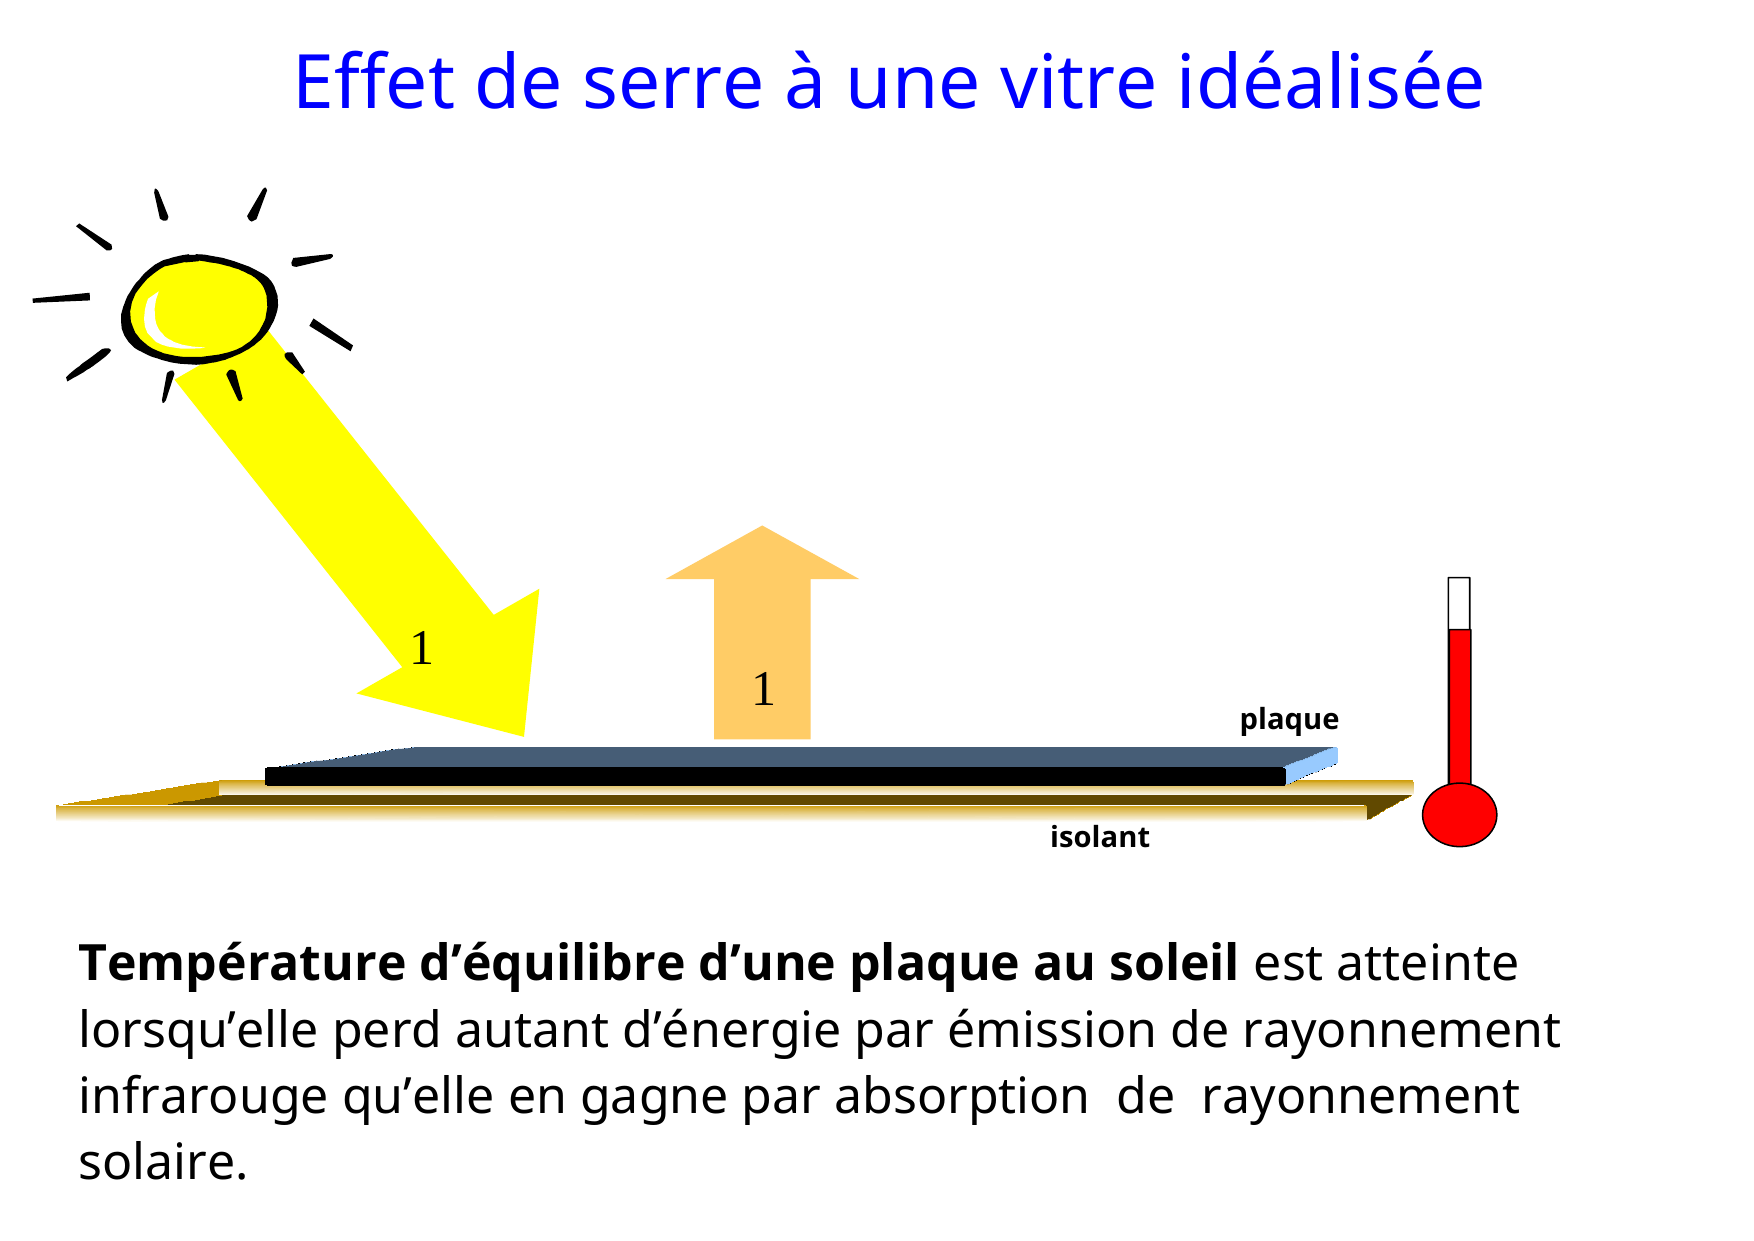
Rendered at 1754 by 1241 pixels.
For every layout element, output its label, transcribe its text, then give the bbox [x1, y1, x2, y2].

text_box [247, 187, 268, 222]
text_box Effet de serre à une vitre idéalisée [75, 28, 1704, 131]
text_box [1448, 577, 1471, 690]
text_box [66, 348, 112, 382]
text_box [121, 254, 540, 737]
text_box 1 [409, 575, 445, 645]
text_box [291, 254, 333, 267]
text_box isolant [1035, 808, 1288, 884]
picture [44, 737, 1429, 832]
text_box [309, 318, 354, 352]
text_box 1 [751, 616, 787, 687]
text_box [76, 223, 113, 251]
text_box Température d’équilibre d’une plaque au soleil est atteinte lorsqu’elle perd autant d’énergie par émission de rayonnement infrarouge qu’elle en gagne par absorption de rayonnement solaire. [63, 920, 1615, 1209]
text_box plaque [1224, 690, 1477, 766]
text_box [32, 292, 91, 303]
text_box [1422, 766, 1497, 847]
text_box [154, 188, 169, 221]
text_box [665, 525, 860, 740]
